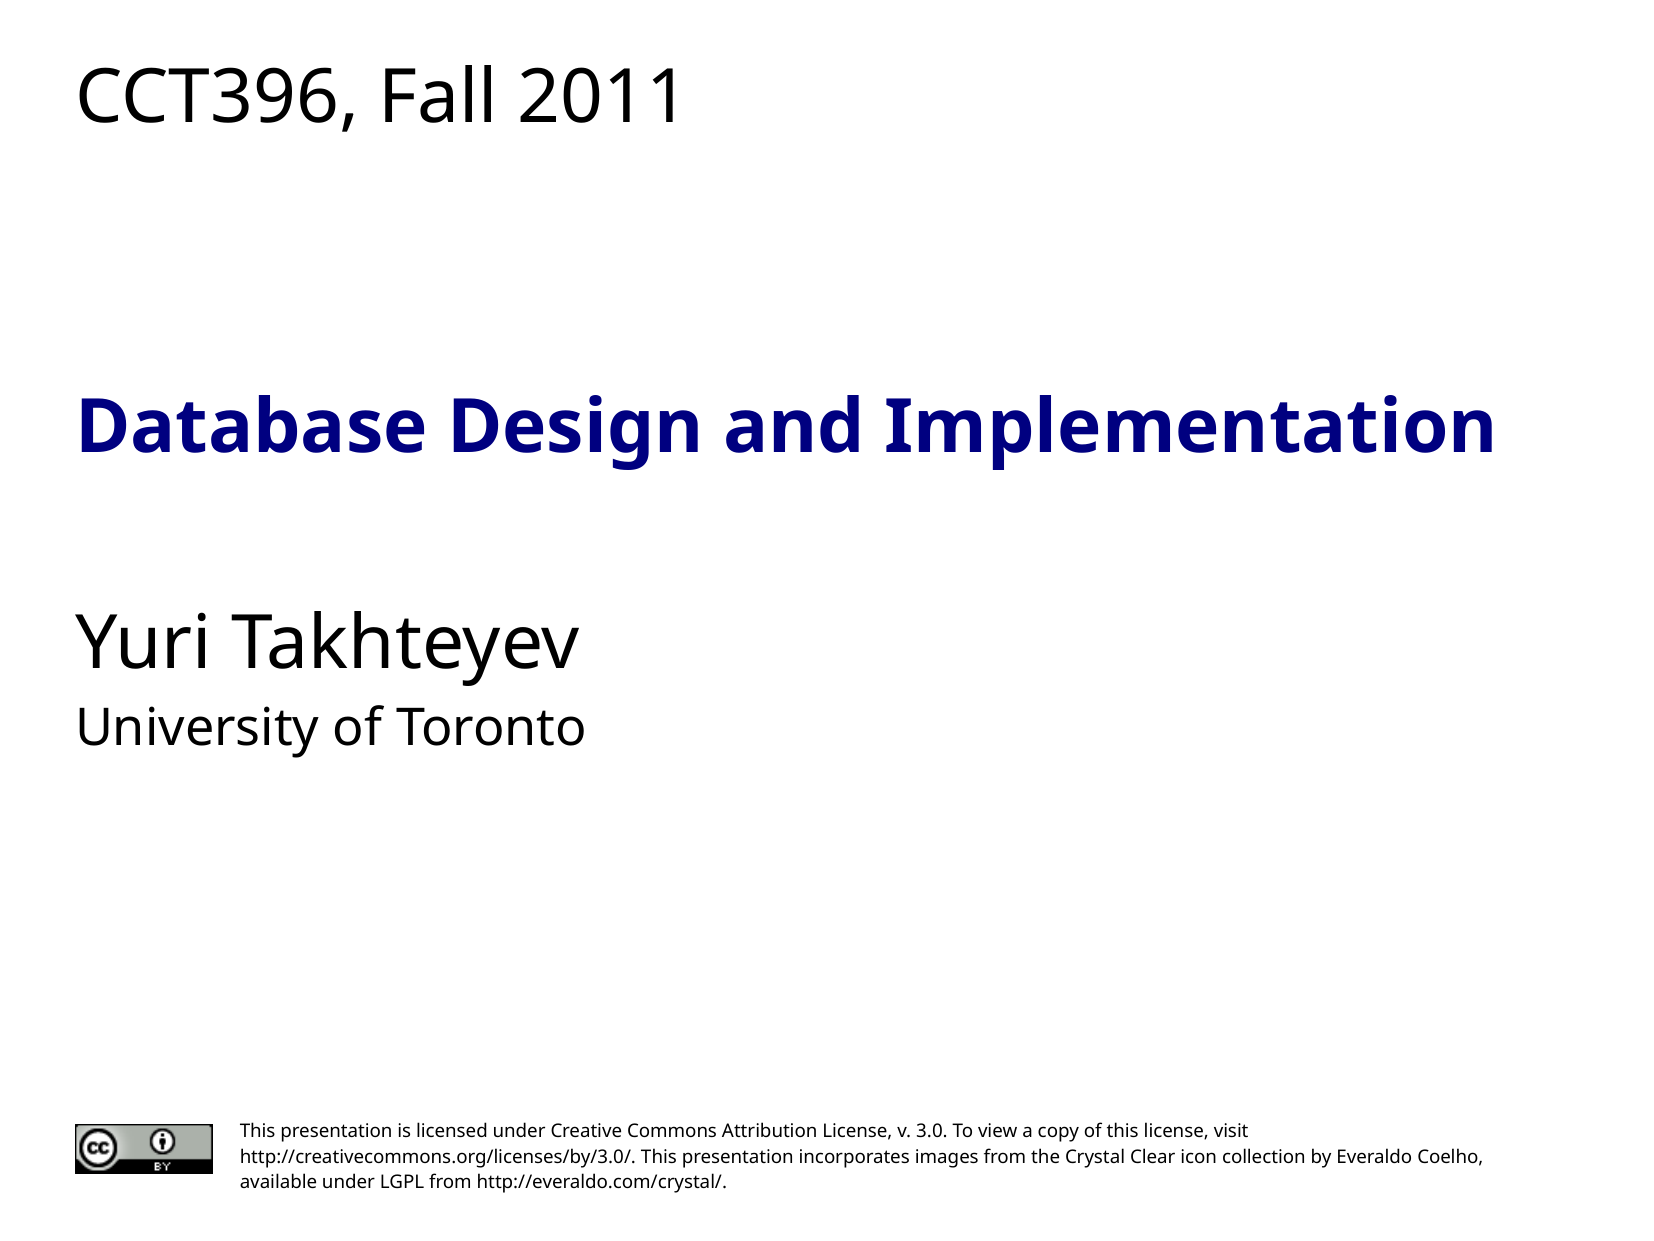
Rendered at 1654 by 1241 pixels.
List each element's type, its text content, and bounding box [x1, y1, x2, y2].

picture [75, 1124, 213, 1174]
subtitle CCT396, Fall 2011 Database Design and Implementation Yuri Takhteyev University of Toronto [75, 39, 1613, 835]
text_box This presentation is licensed under Creative Commons Attribution License, v. 3.0. To view a copy of this license, visit http://creativecommons.org/licenses/by/3.0/. This presentation incorporates images from the Crystal Clear icon collection by Everaldo Coelho, available under LGPL from http://everaldo.com/crystal/. [225, 1110, 1576, 1194]
